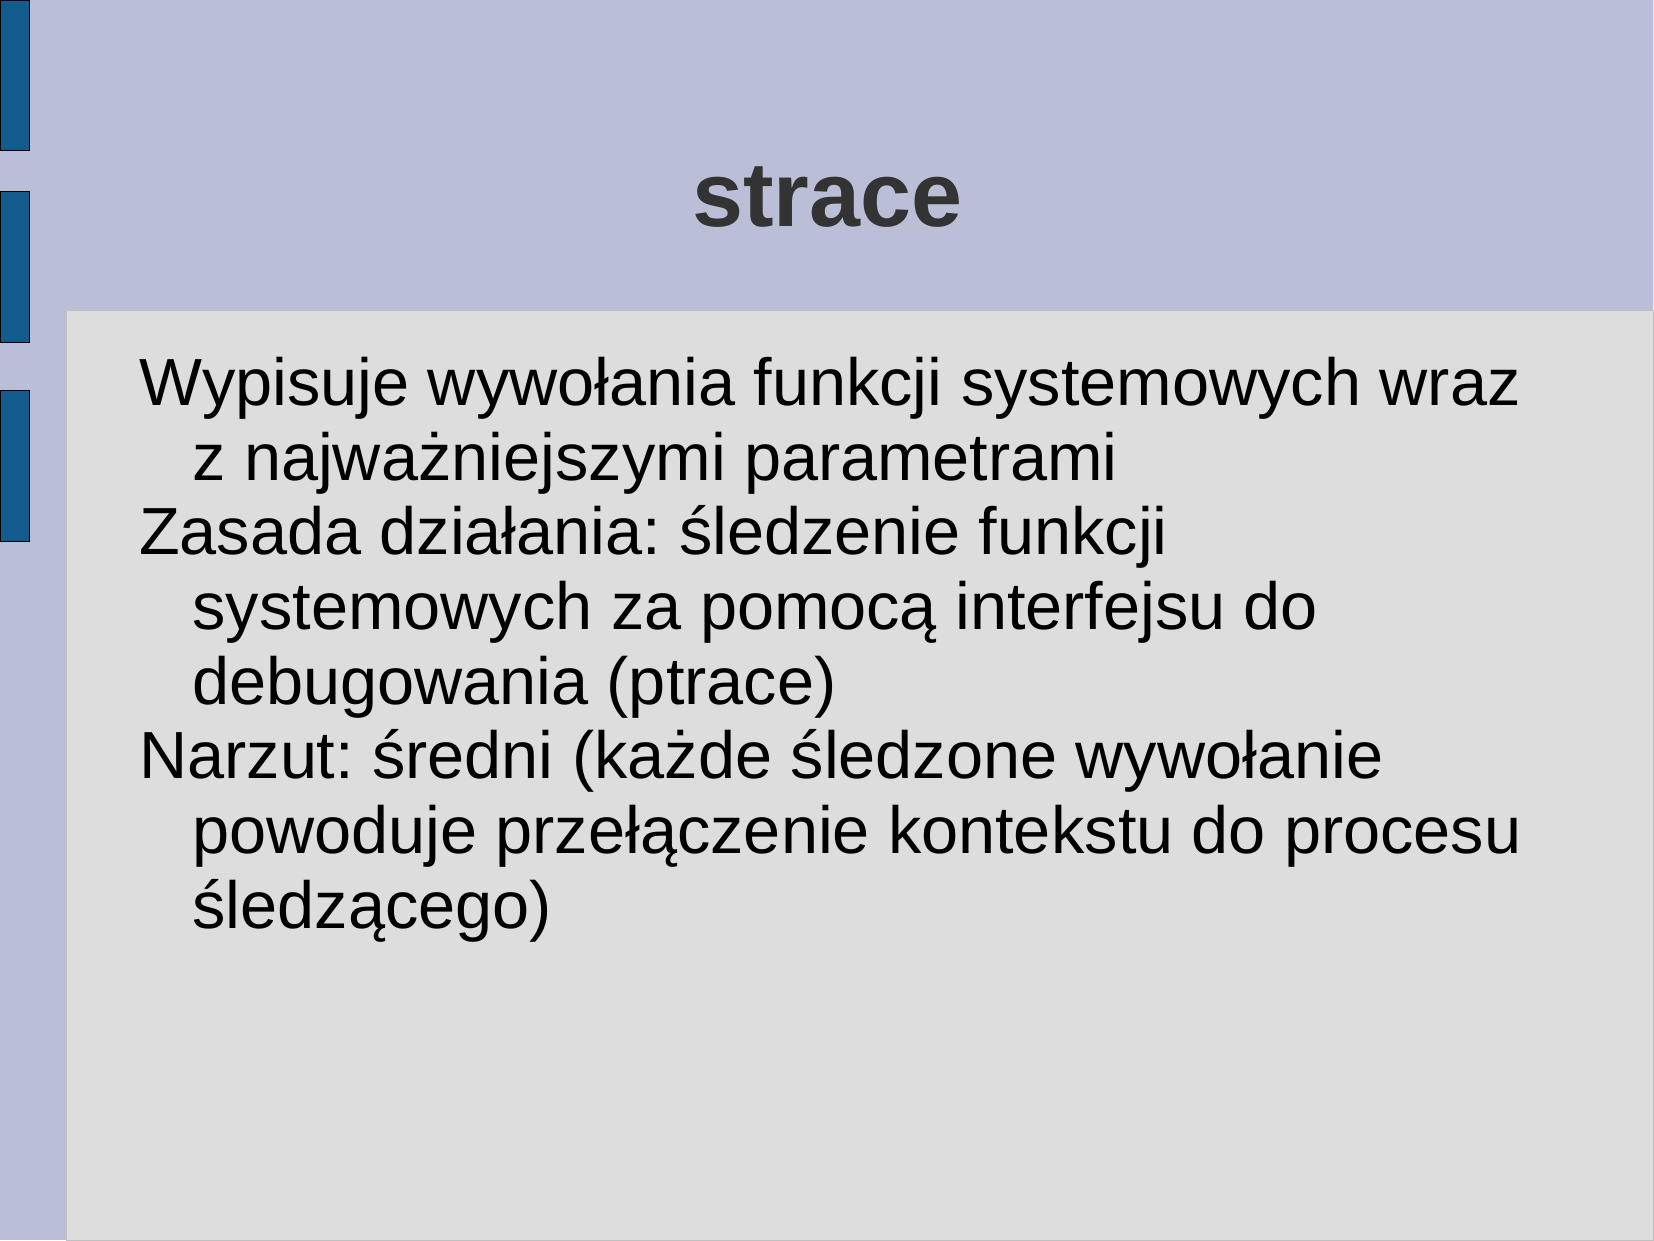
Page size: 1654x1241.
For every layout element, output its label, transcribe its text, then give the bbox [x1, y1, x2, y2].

list Wypisuje wywołania funkcji systemowych wraz z najważniejszymi parametrami Zasada działania: śledzenie funkcji systemowych za pomocą interfejsu do debugowania (ptrace) Narzut: średni (każde śledzone wywołanie powoduje przełączenie kontekstu do procesu śledzącego) [121, 344, 1534, 1127]
title strace [121, 91, 1534, 299]
